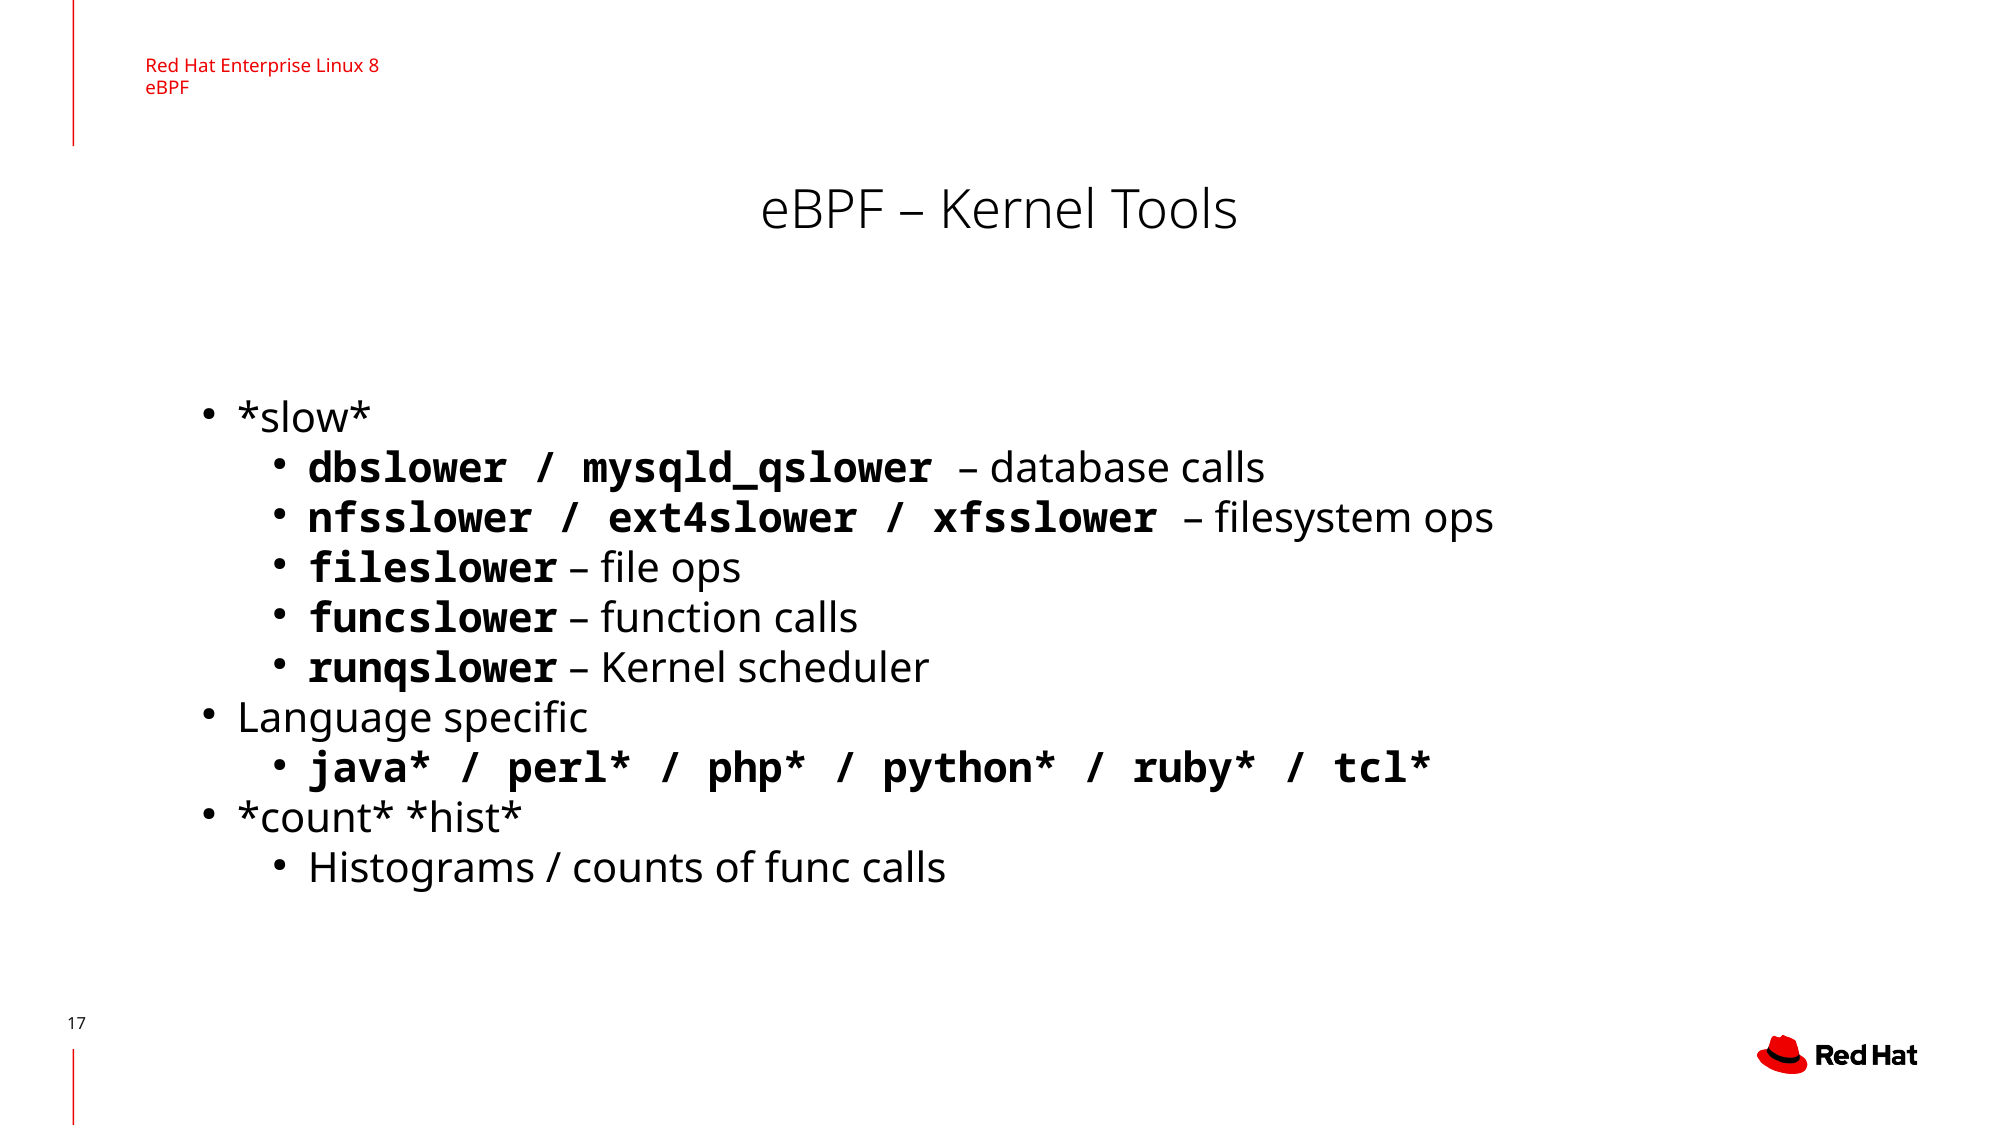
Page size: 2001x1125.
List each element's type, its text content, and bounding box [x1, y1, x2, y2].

title eBPF – Kernel Tools [287, 155, 1713, 315]
picture [1757, 1035, 1918, 1074]
text_box *slow* dbslower / mysqld_qslower – database calls nfsslower / ext4slower / xfsslower – filesystem ops fileslower – file ops funcslower – function calls runqslower – Kernel scheduler Language specific java* / perl* / php* / python* / ruby* / tcl* *count* *hist* Histograms / counts of func calls [186, 382, 1542, 981]
subtitle Red Hat Enterprise Linux 8 eBPF [73, 9, 918, 143]
